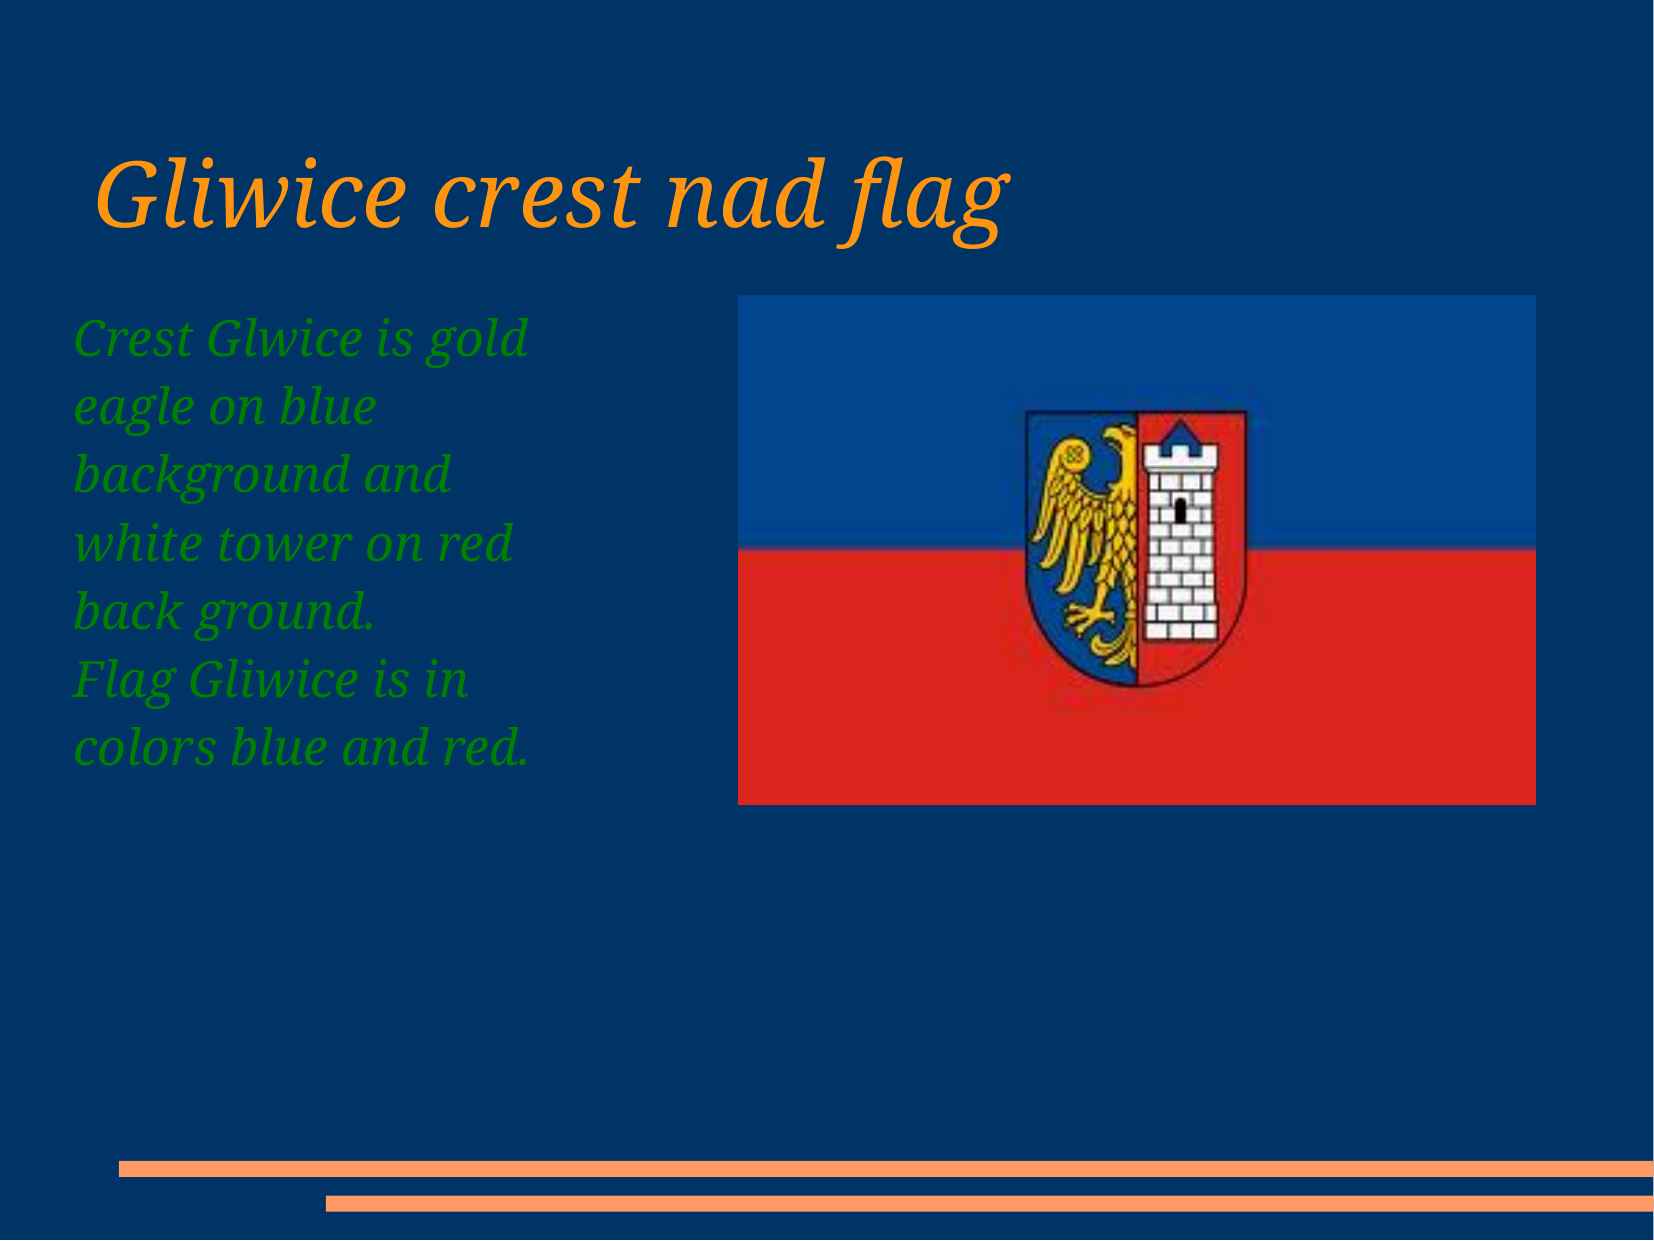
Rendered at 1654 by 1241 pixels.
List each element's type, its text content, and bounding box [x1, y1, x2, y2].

title Gliwice crest nad flag [93, 88, 1506, 296]
picture [738, 295, 1536, 805]
text_box Crest Glwice is gold eagle on blue background and white tower on red back ground. Flag Gliwice is in colors blue and red. [59, 295, 591, 767]
